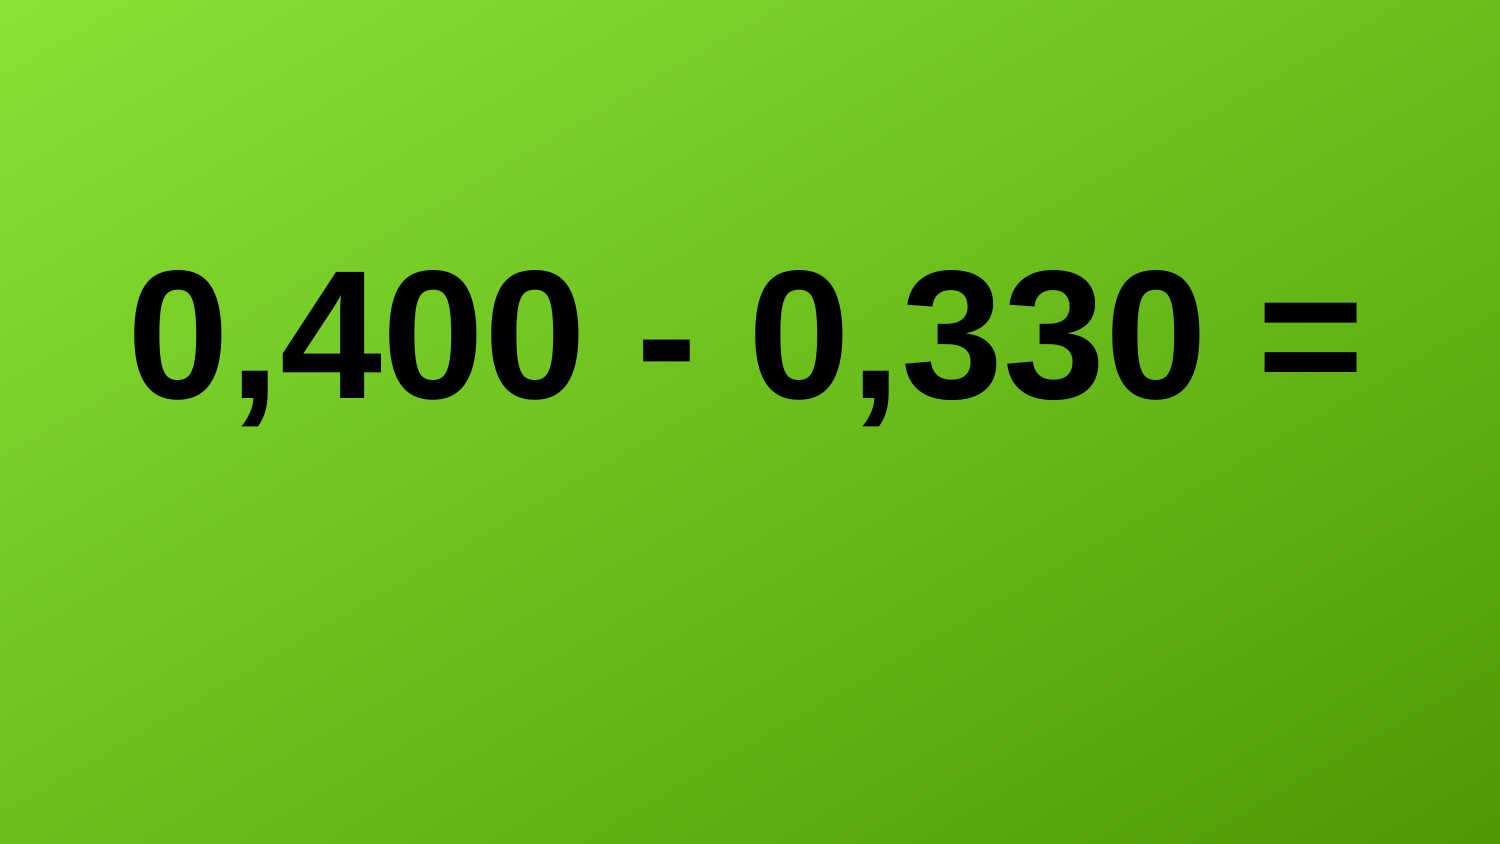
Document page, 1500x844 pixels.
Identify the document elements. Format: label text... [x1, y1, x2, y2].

title 0,400 - 0,330 = [112, 259, 1388, 450]
